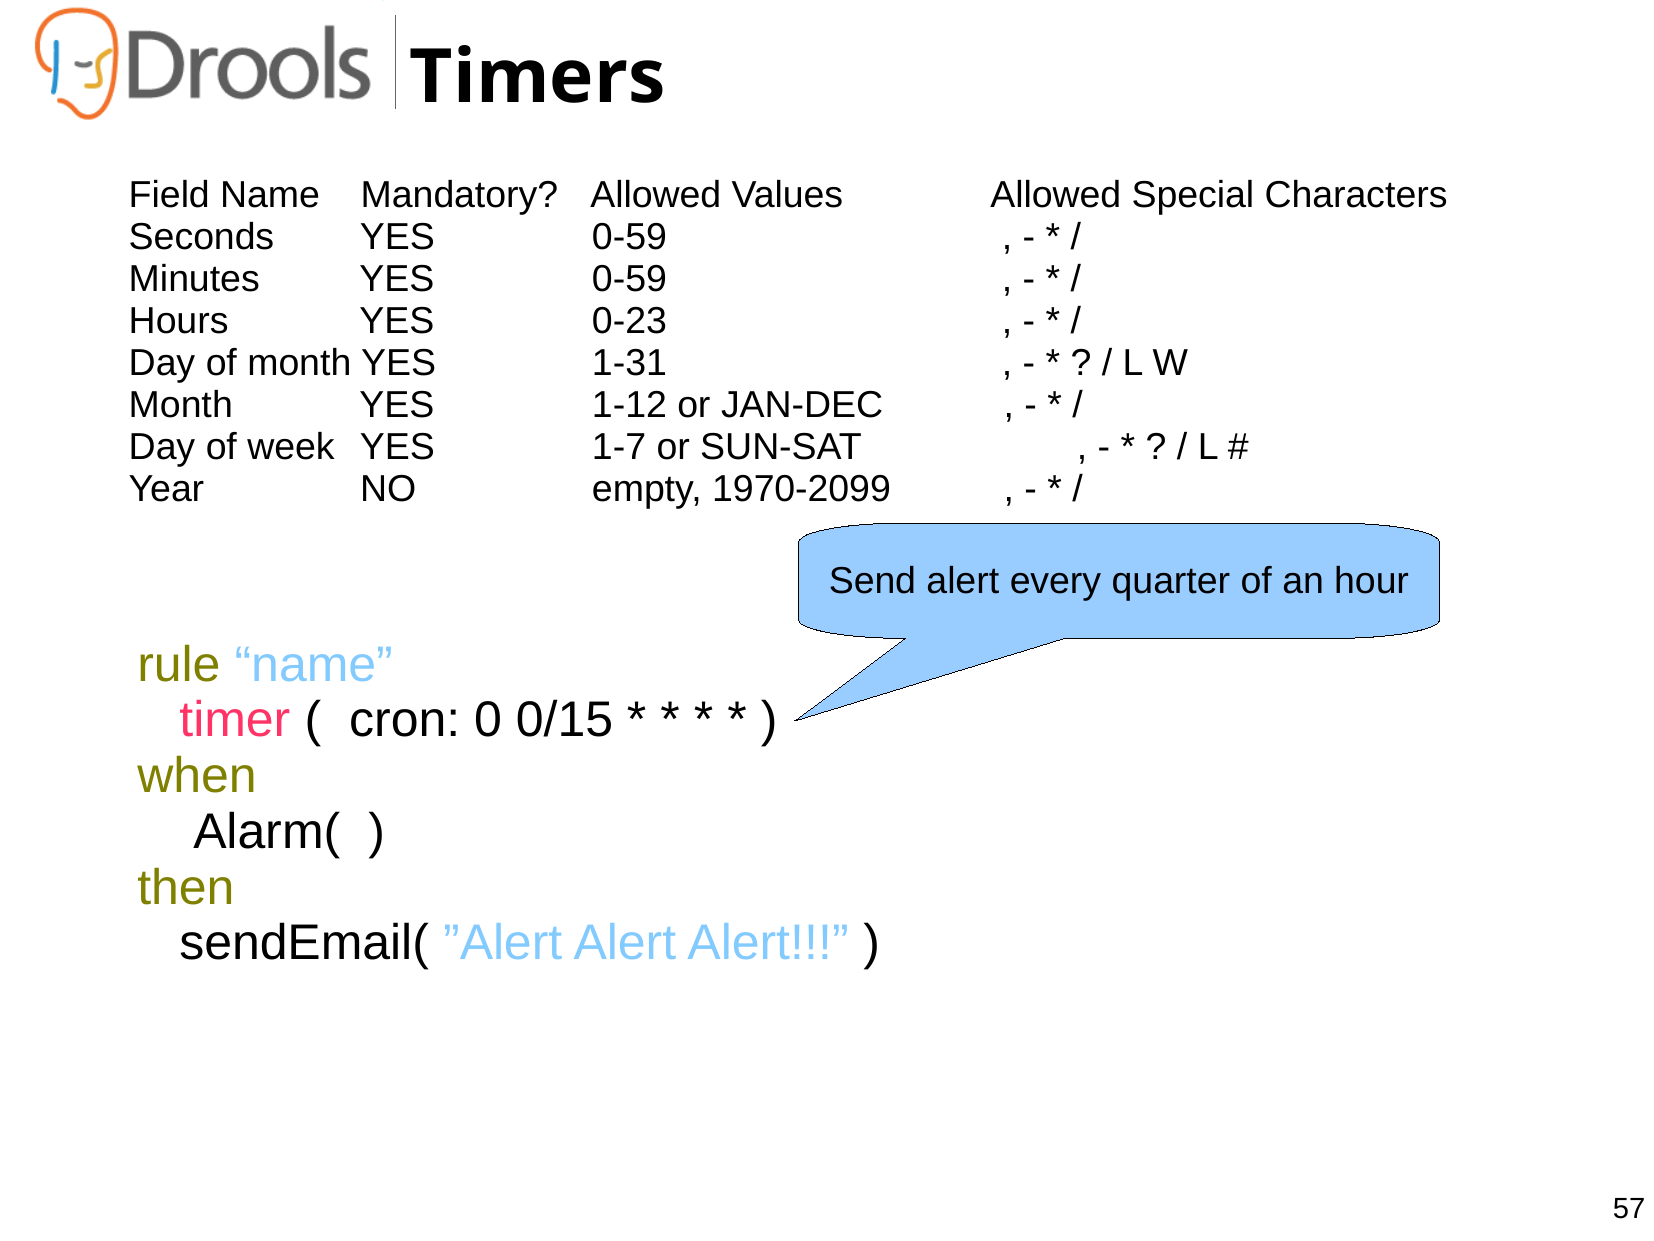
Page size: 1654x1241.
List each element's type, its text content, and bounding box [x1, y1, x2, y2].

text_box rule “name” timer ( cron: 0 0/15 * * * * ) when Alarm( ) then sendEmail( ”Alert Alert Alert!!!” ) [122, 628, 895, 978]
text_box Send alert every quarter of an hour [794, 523, 1440, 721]
picture [29, 0, 384, 126]
title Timers [395, 10, 1625, 133]
text_box Field Name Mandatory? Allowed Values Allowed Special Characters Seconds YES 0-59 , - * / Minutes YES 0-59 , - * / Hours YES 0-23 , - * / Day of month YES 1-31 , - * ? / L W Month YES 1-12 or JAN-DEC , - * / Day of week YES 1-7 or SUN-SAT , - * ? / L # Year NO empty, 1970-2099 , - * / [114, 166, 1495, 551]
